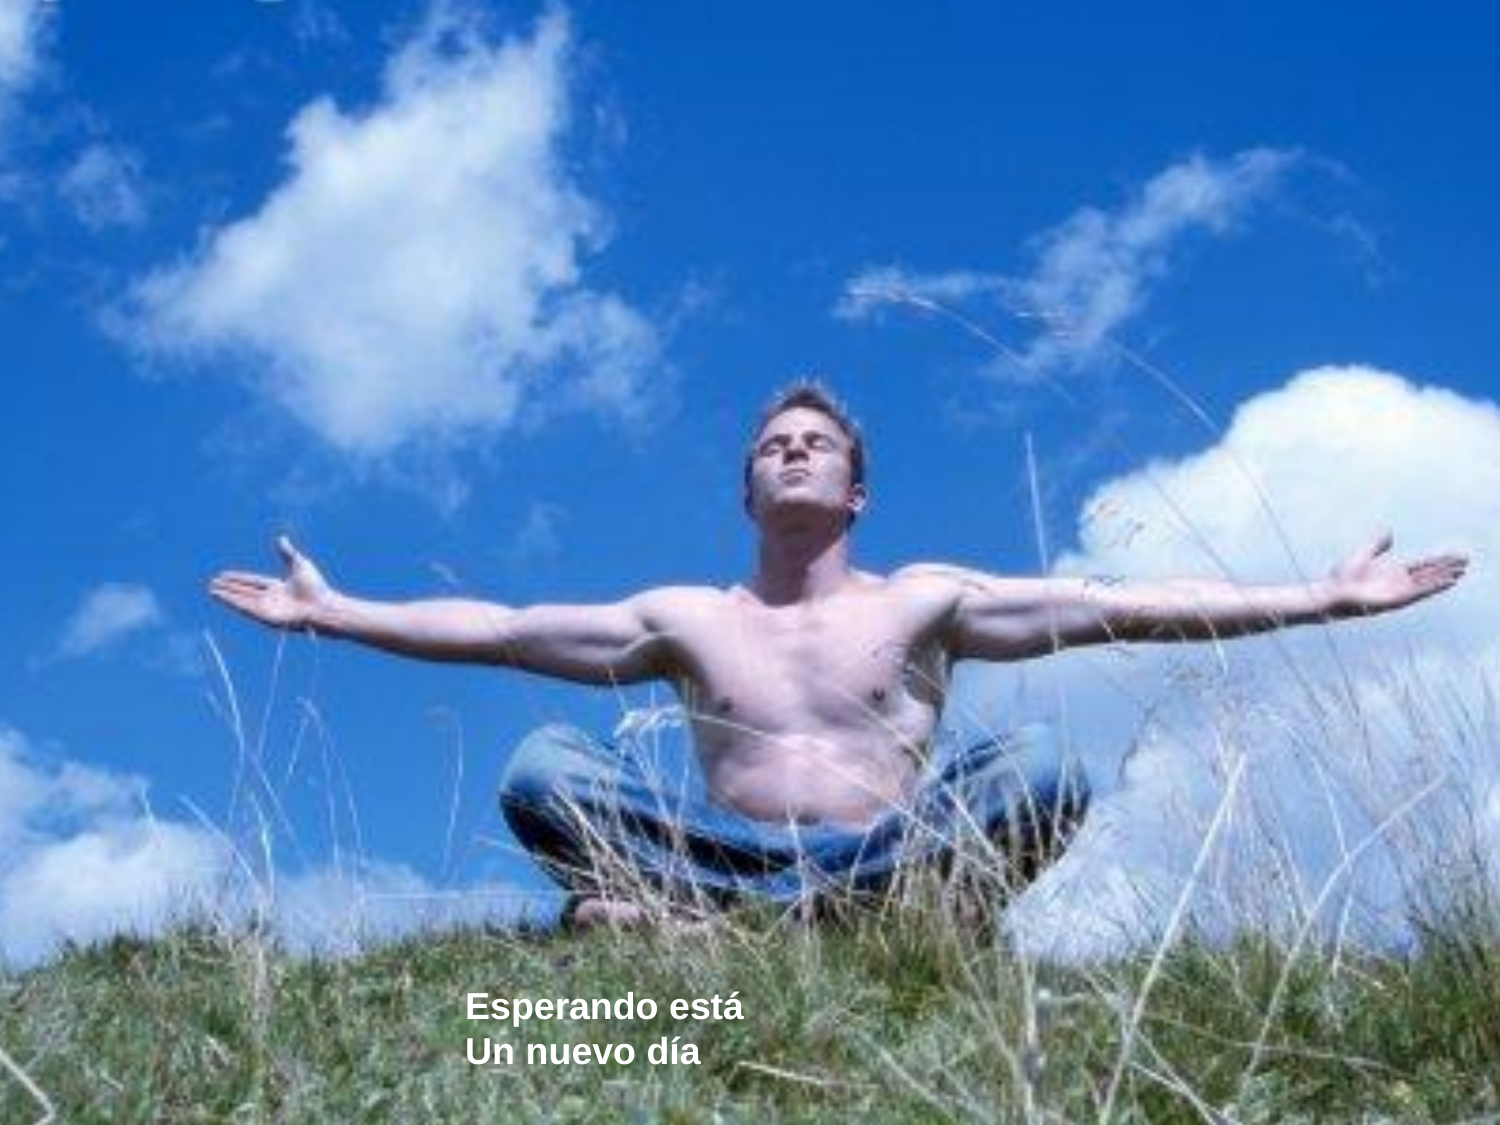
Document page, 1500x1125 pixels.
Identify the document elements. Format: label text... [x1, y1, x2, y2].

picture [0, 0, 1500, 1125]
text_box Esperando está Un nuevo día [450, 974, 759, 1125]
